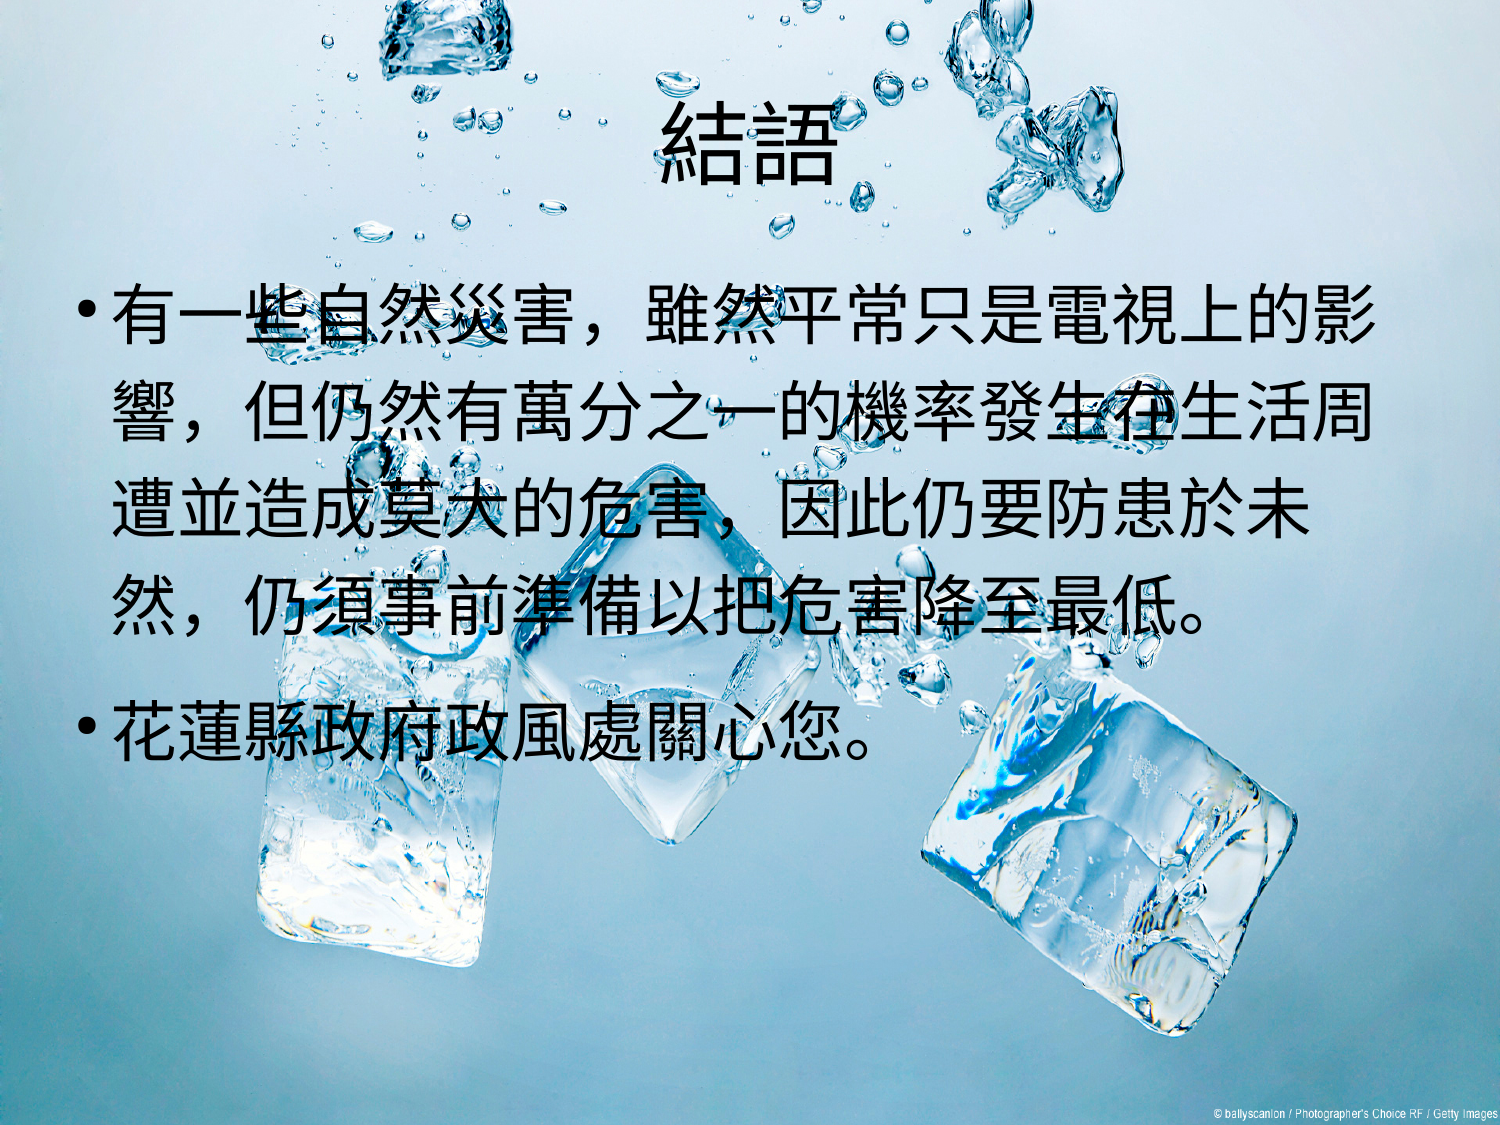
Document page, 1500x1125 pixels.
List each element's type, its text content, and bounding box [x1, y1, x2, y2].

list 有一些自然災害，雖然平常只是電視上的影響，但仍然有萬分之一的機率發生在生活周遭並造成莫大的危害，因此仍要防患於未然，仍須事前準備以把危害降至最低。 花蓮縣政府政風處關心您。 [75, 262, 1425, 1005]
title 結語 [75, 45, 1425, 233]
picture [0, 0, 1500, 1125]
